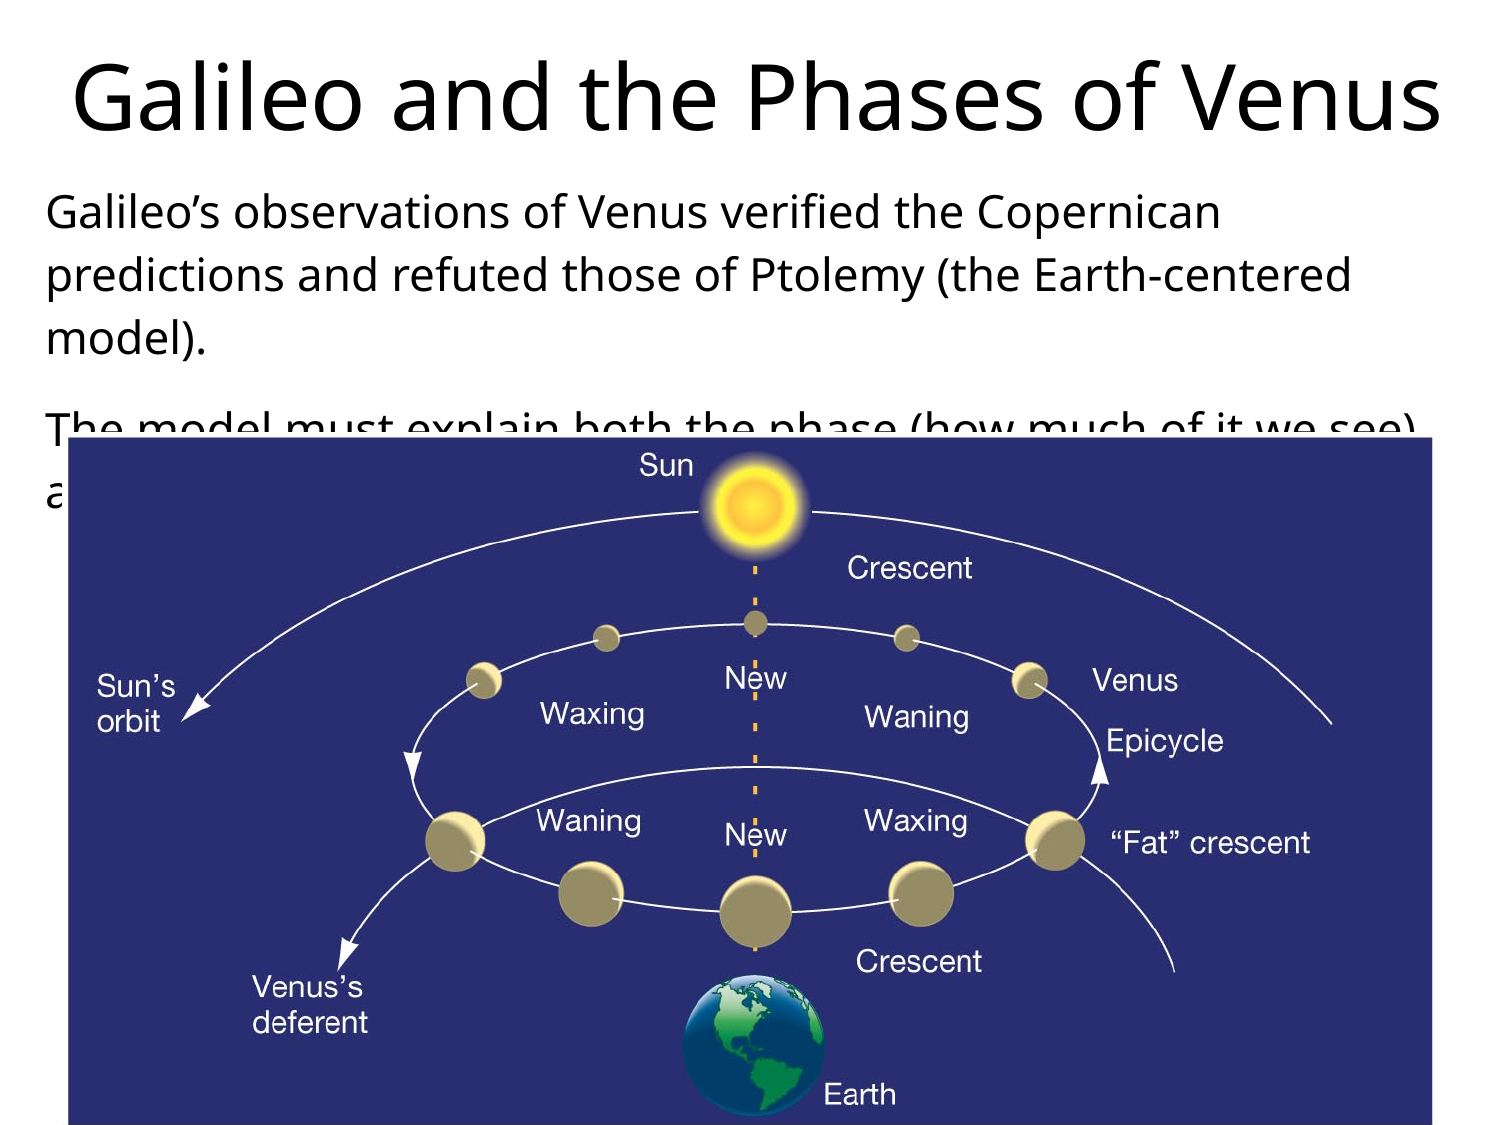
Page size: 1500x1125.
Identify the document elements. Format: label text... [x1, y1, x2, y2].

title Galileo and the Phases of Venus [45, 41, 1471, 149]
list Galileo’s observations of Venus verified the Copernican predictions and refuted those of Ptolemy (the Earth-centered model). The model must explain both the phase (how much of it we see) and the apparent size of Venus. [45, 179, 1471, 833]
picture [62, 432, 1438, 1125]
